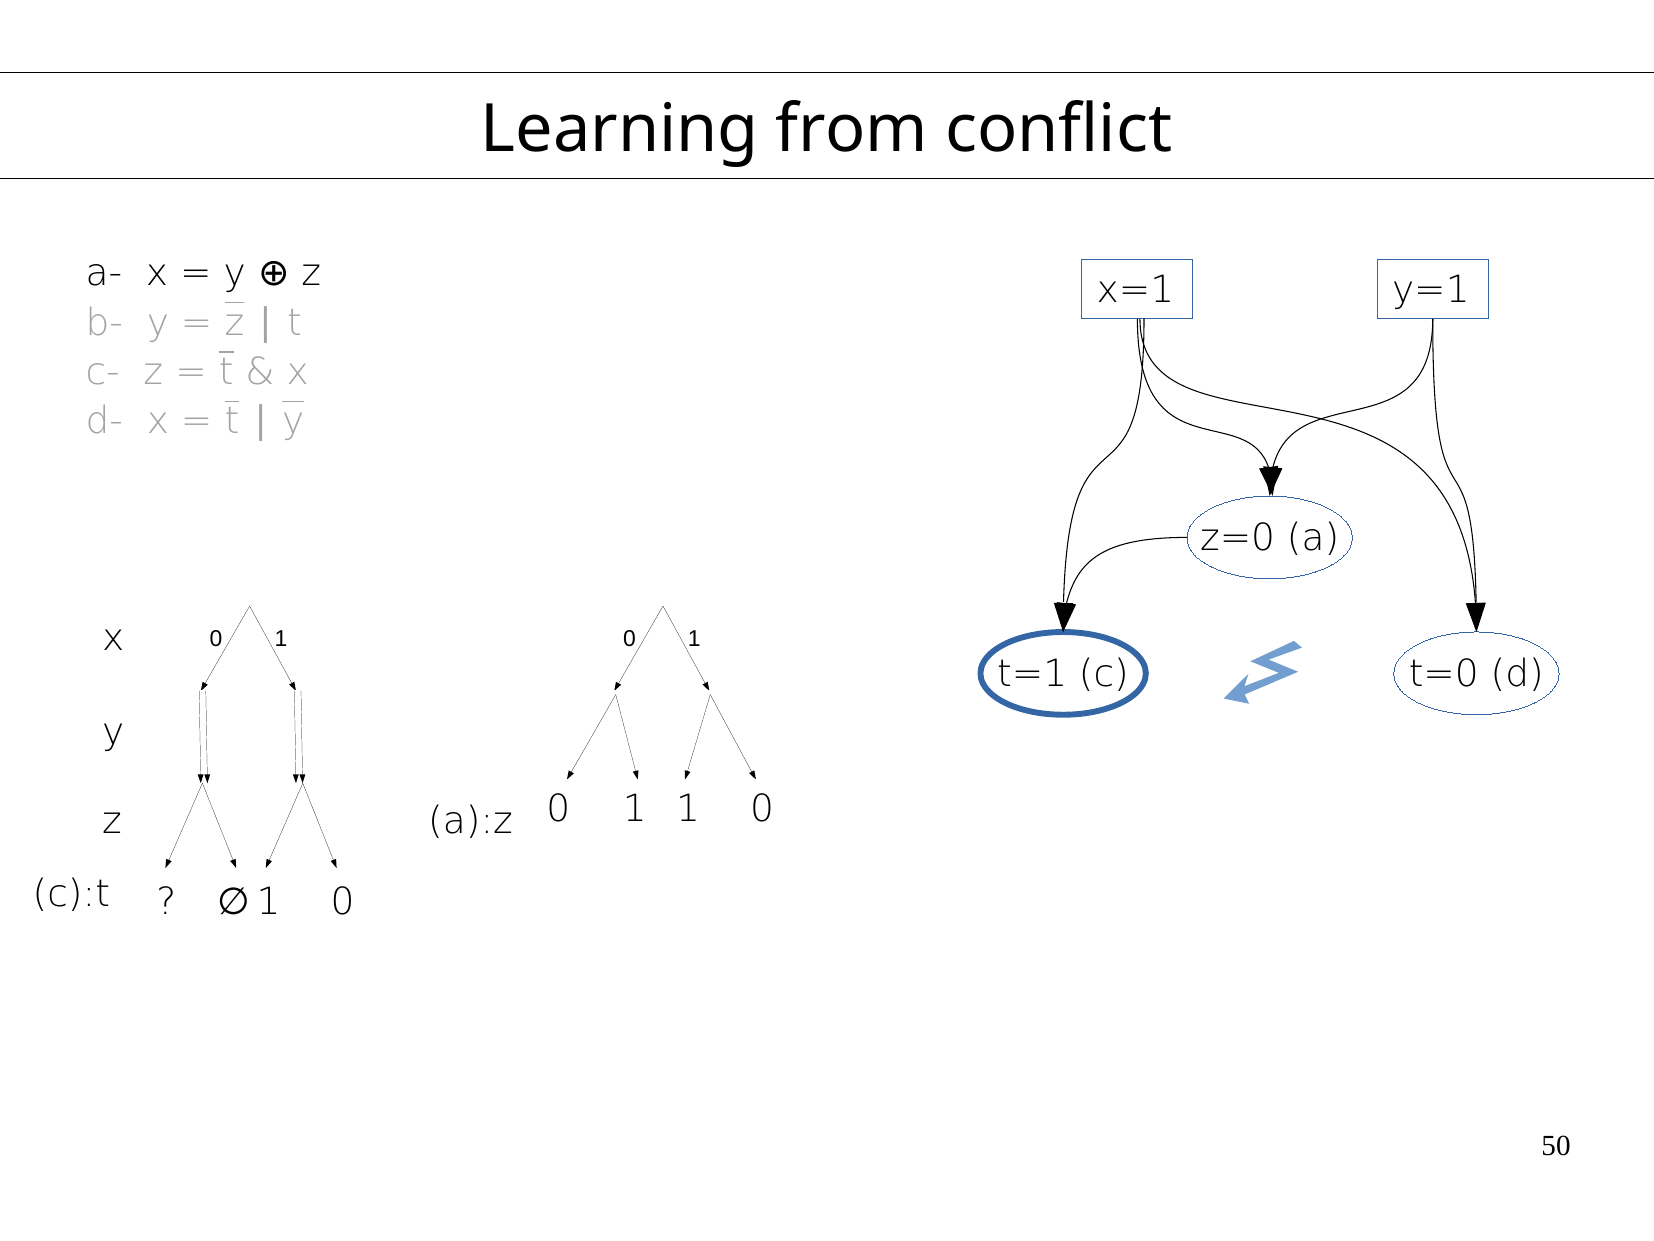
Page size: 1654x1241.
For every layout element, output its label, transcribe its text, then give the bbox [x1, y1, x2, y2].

text_box a- x = y ⊕ z b- y = z ∣ t c- z = t & x d- x = t ∣ y [70, 243, 414, 453]
text_box z [87, 791, 130, 851]
text_box y=1 [1377, 259, 1489, 319]
text_box [53, 295, 361, 390]
text_box [35, 395, 343, 532]
text_box 1 [259, 617, 303, 659]
text_box z=0 (a) [1187, 496, 1353, 579]
text_box 1 [608, 779, 662, 839]
text_box x [87, 608, 130, 668]
text_box y [87, 702, 130, 762]
text_box 1 [673, 617, 716, 659]
text_box ∅ [202, 872, 241, 932]
text_box 0 [531, 779, 585, 839]
text_box ? [141, 872, 192, 932]
text_box 0 [315, 872, 370, 932]
text_box Learning from conflict [0, 72, 1654, 166]
text_box (c):t [11, 864, 132, 924]
text_box (a):z [413, 791, 532, 851]
text_box t=0 (d) [1393, 631, 1560, 715]
text_box t=1 (c) [980, 632, 1146, 715]
text_box 0 [194, 617, 238, 659]
text_box 0 [735, 779, 789, 839]
text_box 0 [608, 617, 651, 659]
text_box [1223, 640, 1302, 704]
text_box 1 [662, 779, 715, 839]
text_box x=1 [1081, 259, 1193, 319]
text_box 1 [241, 872, 296, 932]
